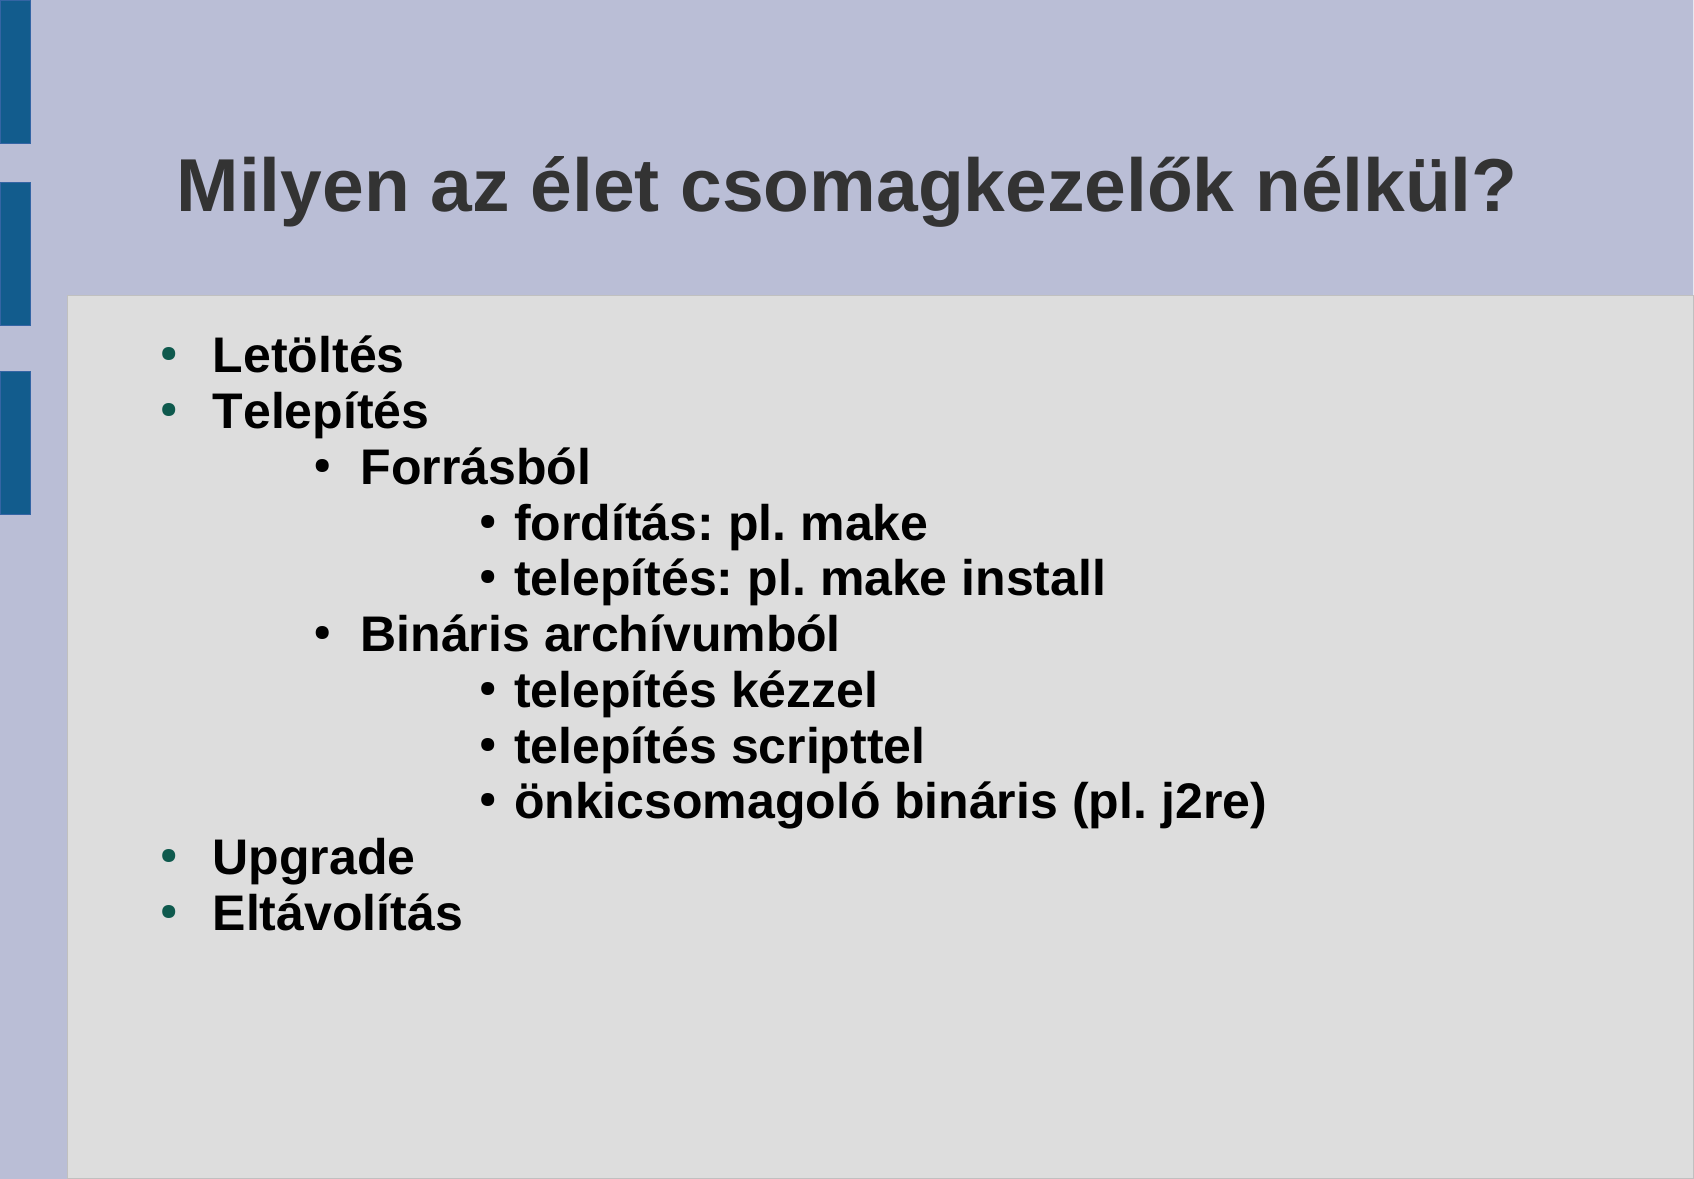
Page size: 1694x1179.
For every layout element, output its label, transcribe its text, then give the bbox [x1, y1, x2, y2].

title Milyen az élet csomagkezelők nélkül? [124, 86, 1571, 284]
list Letöltés Telepítés Forrásból fordítás: pl. make telepítés: pl. make install Bináris archívumból telepítés kézzel telepítés scripttel önkicsomagoló bináris (pl. j2re) Upgrade Eltávolítás [124, 327, 1571, 1071]
